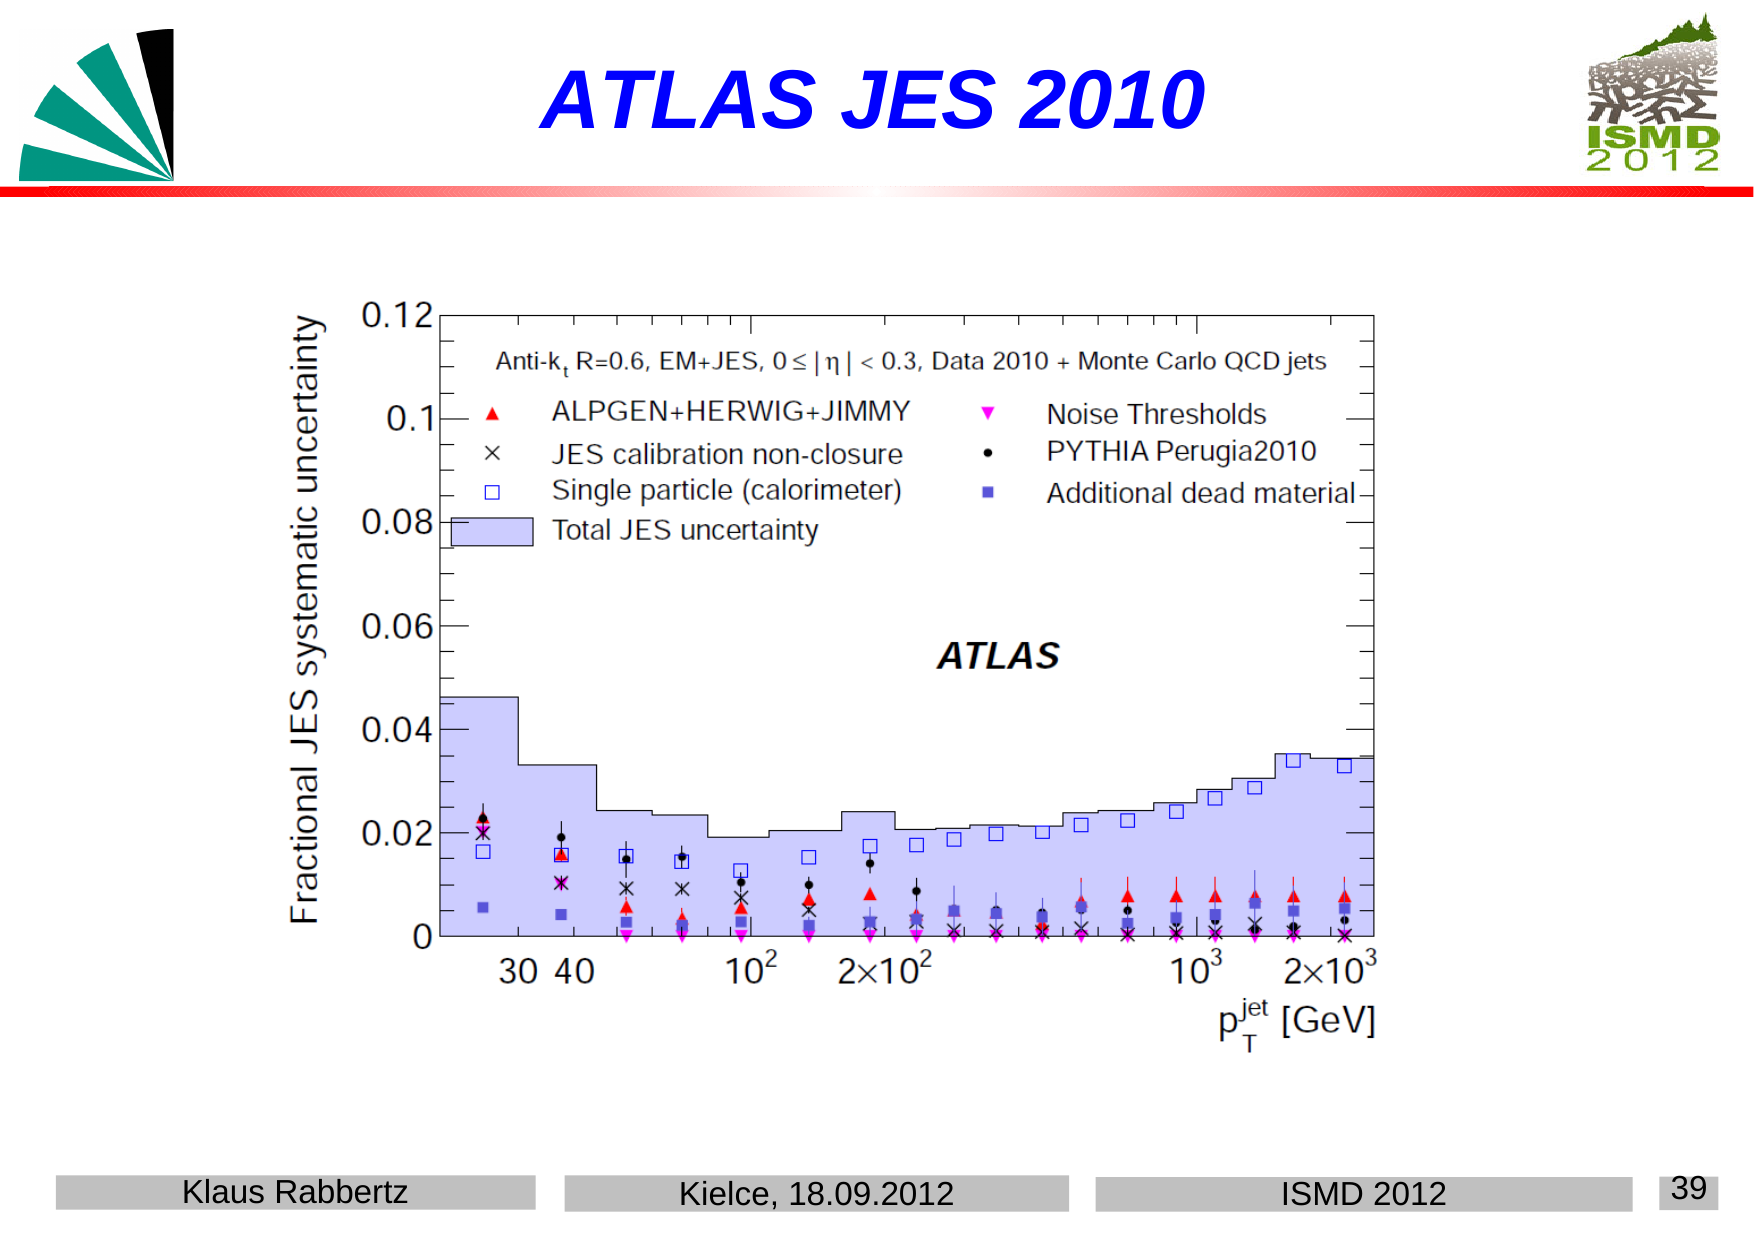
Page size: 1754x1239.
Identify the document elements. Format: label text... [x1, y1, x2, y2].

title ATLAS JES 2010 [220, 16, 1525, 184]
picture [1579, 5, 1727, 177]
picture [19, 29, 174, 183]
picture [284, 295, 1387, 1057]
